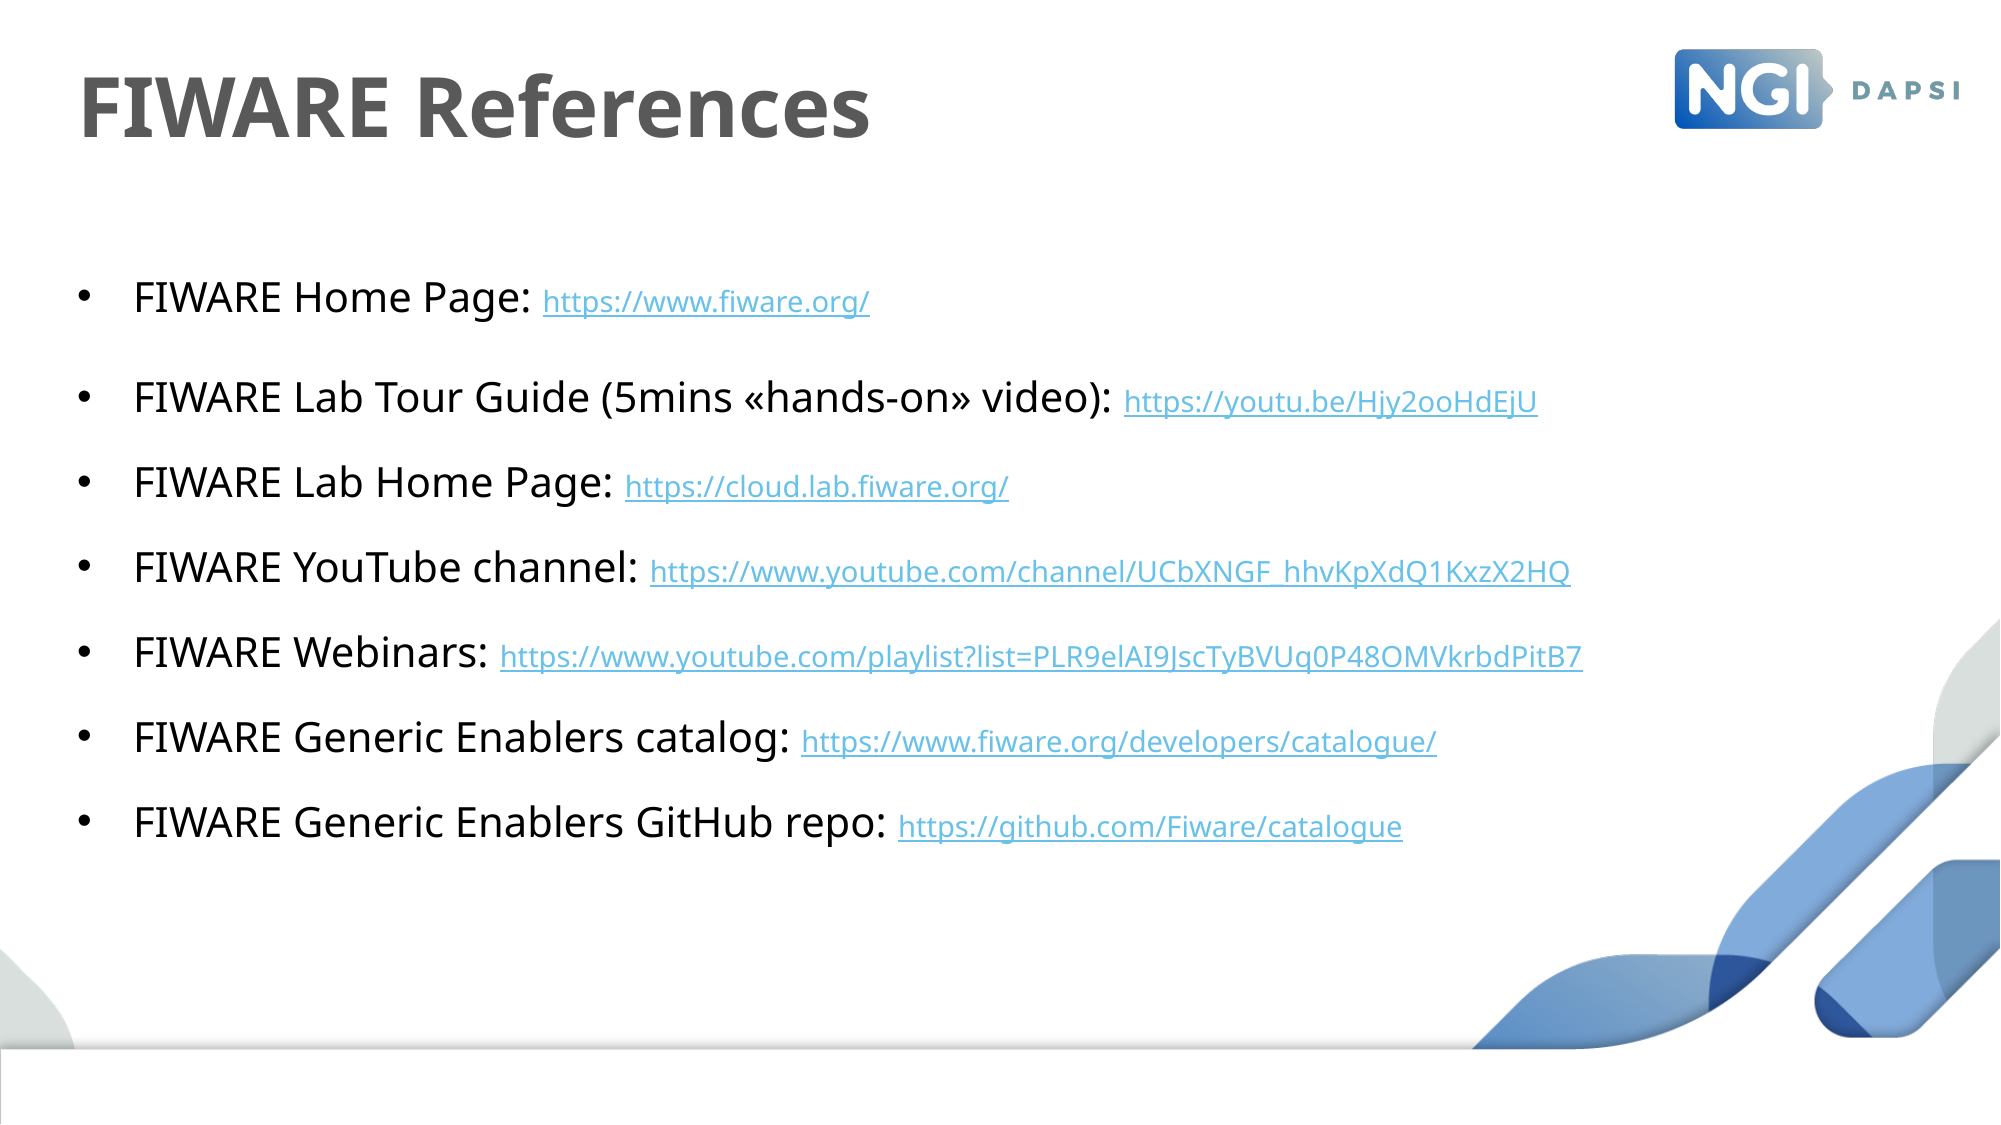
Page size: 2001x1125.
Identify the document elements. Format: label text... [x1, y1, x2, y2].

picture [0, 588, 2000, 1124]
picture [1670, 44, 1972, 134]
text_box FIWARE Home Page: https://www.fiware.org/ FIWARE Lab Tour Guide (5mins «hands-on» video): https://youtu.be/Hjy2ooHdEjU FIWARE Lab Home Page: https://cloud.lab.fiware.org/ FIWARE YouTube channel: https://www.youtube.com/channel/UCbXNGF_hhvKpXdQ1KxzX2HQ FIWARE Webinars: https://www.youtube.com/playlist?list=PLR9elAI9JscTyBVUq0P48OMVkrbdPitB7 FIWARE Generic Enablers catalog: https://www.fiware.org/developers/catalogue/ FIWARE Generic Enablers GitHub repo: https://github.com/Fiware/catalogue [62, 213, 1681, 906]
list FIWARE References [62, 46, 1638, 213]
